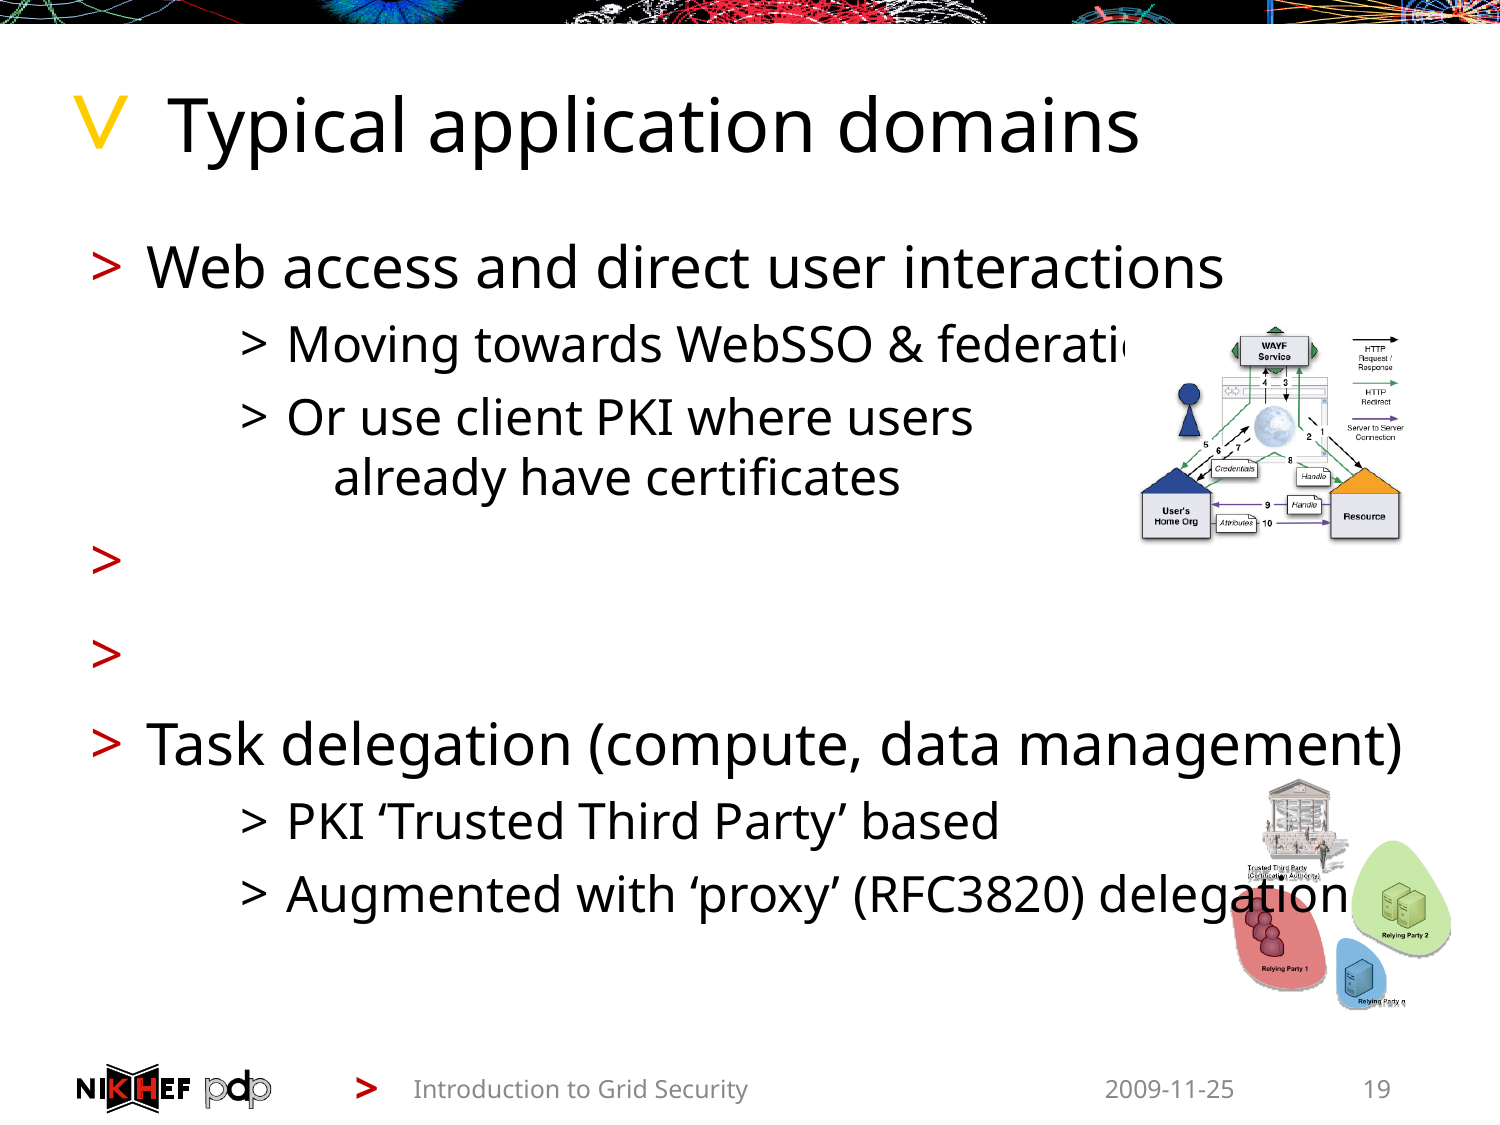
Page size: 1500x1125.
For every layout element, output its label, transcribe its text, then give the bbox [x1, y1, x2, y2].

picture [1230, 773, 1451, 1008]
text_box 2009-11-25 [1089, 1066, 1266, 1103]
text_box Introduction to Grid Security [398, 1066, 938, 1103]
picture [1125, 316, 1422, 551]
text_box 19 [1347, 1066, 1426, 1102]
title Typical application domains [152, 56, 1426, 188]
list Web access and direct user interactions Moving towards WebSSO & federations Or use client PKI where users already have certificates Task delegation (compute, data management) PKI ‘Trusted Third Party’ based Augmented with ‘proxy’ (RFC3820) delegation [75, 222, 1426, 1005]
